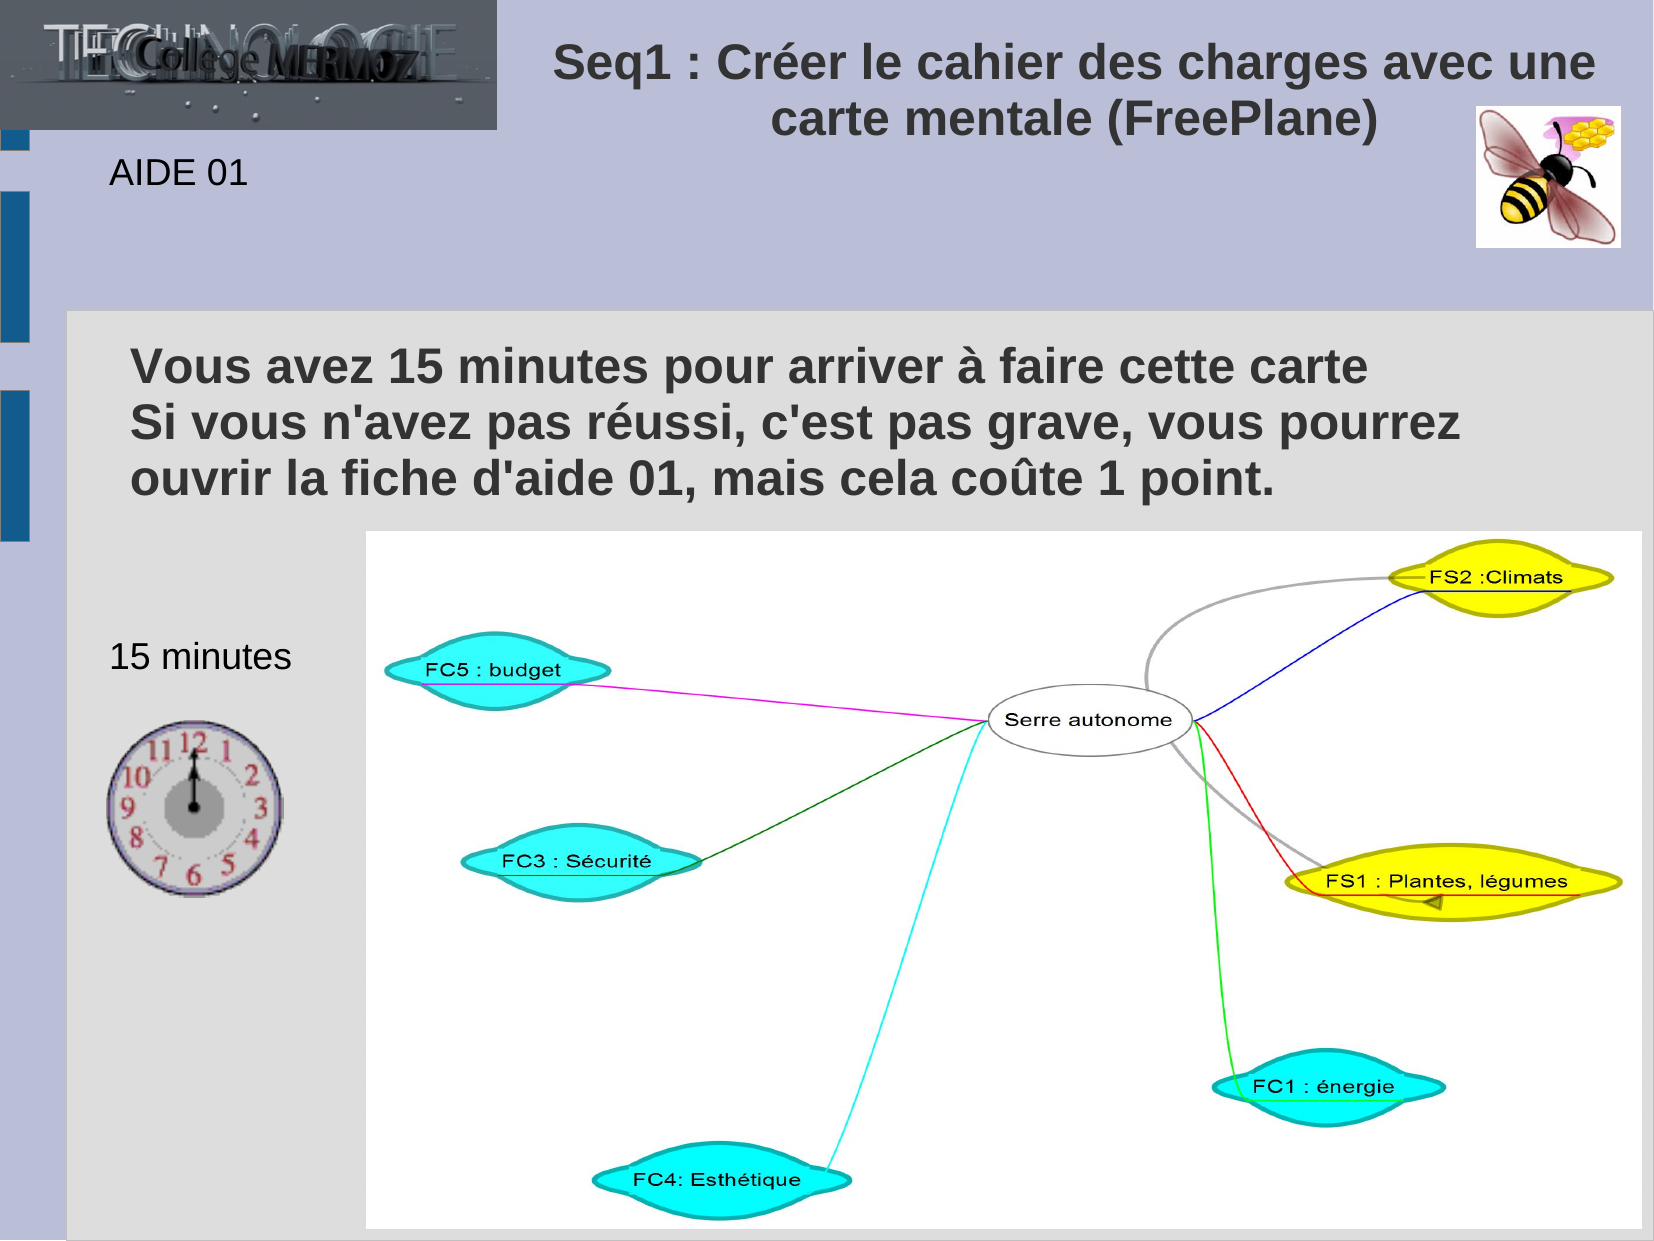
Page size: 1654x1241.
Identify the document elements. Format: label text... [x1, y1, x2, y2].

title Seq1 : Créer le cahier des charges avec une carte mentale (FreePlane) [531, 11, 1619, 169]
text_box AIDE 01 [94, 143, 284, 201]
picture [1476, 106, 1621, 248]
picture [0, 0, 497, 130]
text_box 15 minutes [94, 628, 319, 686]
picture [366, 531, 1642, 1229]
picture [106, 720, 284, 898]
title Vous avez 15 minutes pour arriver à faire cette carte Si vous n'avez pas réussi, c'est pas grave, vous pourrez ouvrir la fiche d'aide 01, mais cela coûte 1 point. [129, 336, 1524, 508]
